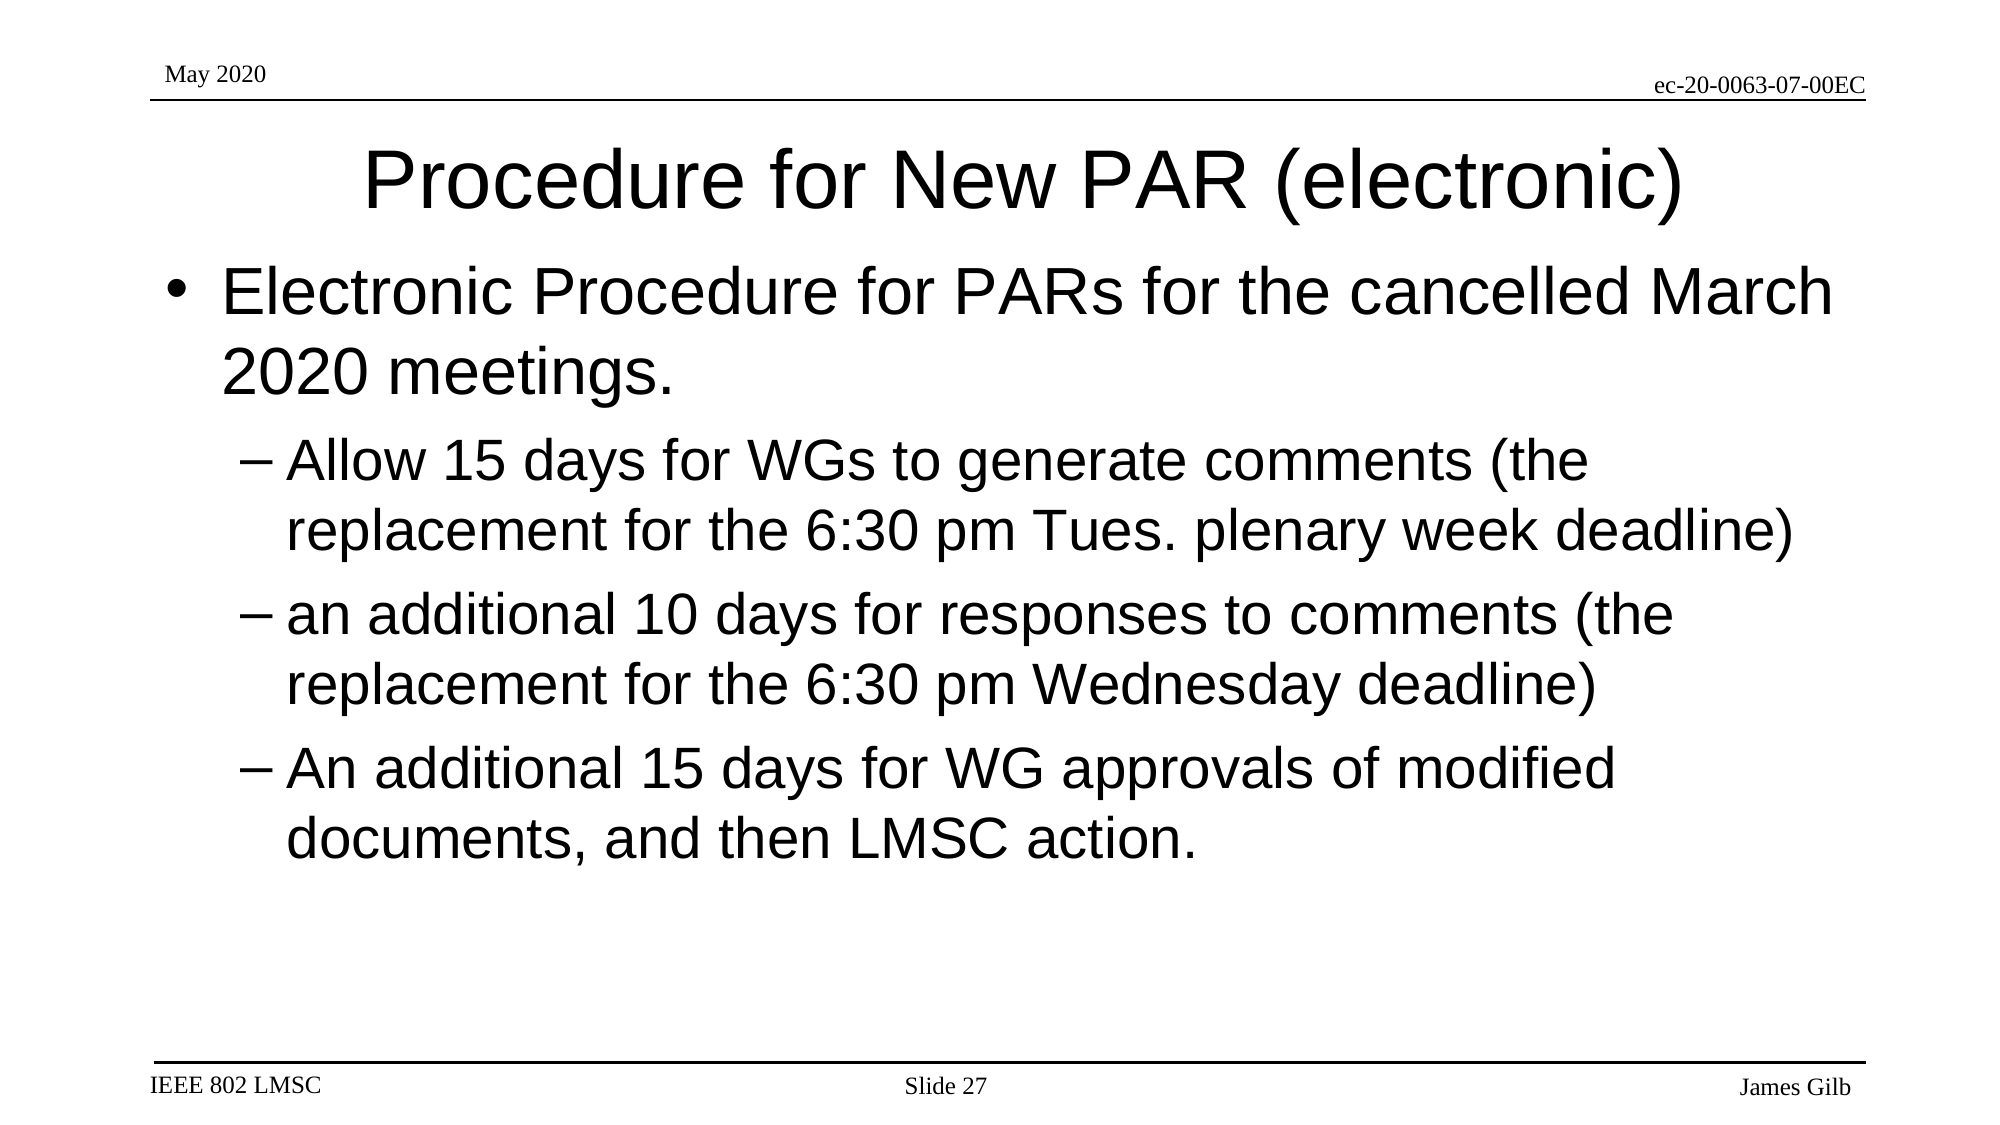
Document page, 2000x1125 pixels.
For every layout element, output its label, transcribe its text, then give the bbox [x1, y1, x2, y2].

title Procedure for New PAR (electronic) [149, 112, 1900, 238]
list Electronic Procedure for PARs for the cancelled March 2020 meetings. Allow 15 days for WGs to generate comments (the replacement for the 6:30 pm Tues. plenary week deadline) an additional 10 days for responses to comments (the replacement for the 6:30 pm Wednesday deadline) An additional 15 days for WG approvals of modified documents, and then LMSC action. [149, 239, 1900, 1051]
